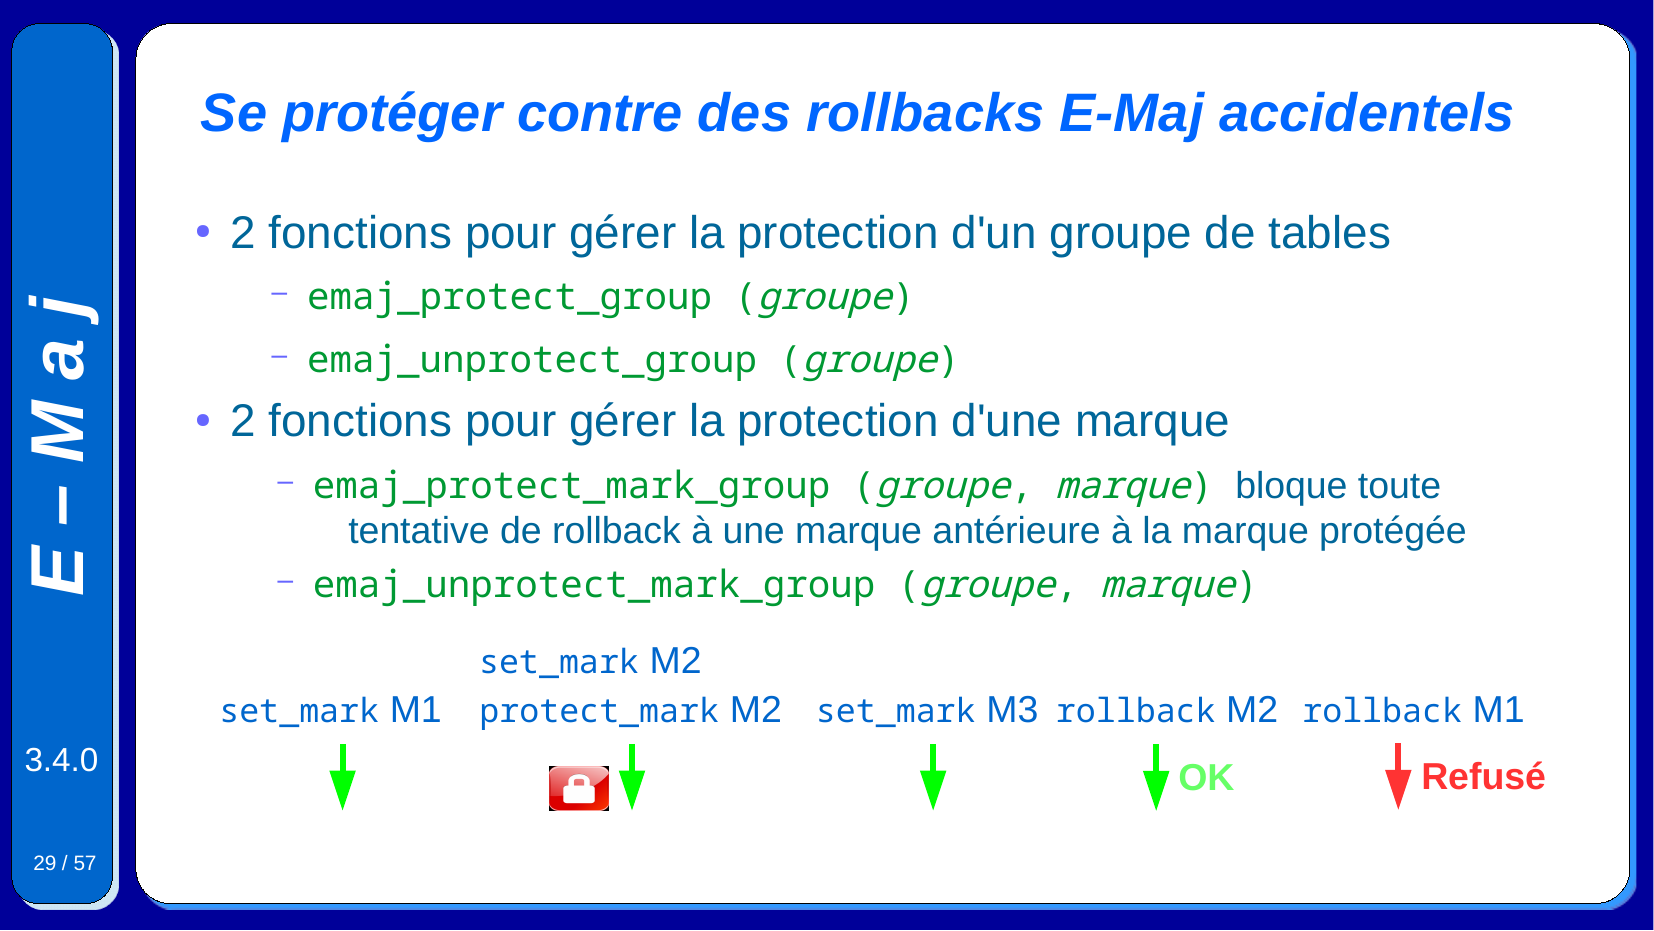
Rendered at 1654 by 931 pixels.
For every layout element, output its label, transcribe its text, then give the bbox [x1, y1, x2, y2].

title Se protéger contre des rollbacks E-Maj accidentels [200, 34, 1575, 191]
text_box OK [1163, 749, 1250, 806]
text_box set_mark M3 [801, 680, 1058, 739]
list 2 fonctions pour gérer la protection d'un groupe de tables emaj_protect_group (groupe) emaj_unprotect_group (groupe) 2 fonctions pour gérer la protection d'une marque emaj_protect_mark_group (groupe, marque) bloque toute tentative de rollback à une marque antérieure à la marque protégée emaj_unprotect_mark_group (groupe, marque) [177, 206, 1587, 591]
text_box set_mark M2 [464, 630, 721, 680]
text_box protect_mark M2 [464, 680, 797, 739]
text_box rollback M2 [1058, 680, 1287, 739]
text_box set_mark M1 [204, 680, 461, 739]
picture [549, 766, 609, 811]
text_box rollback M1 [1287, 680, 1540, 739]
text_box Refusé [1396, 748, 1571, 806]
